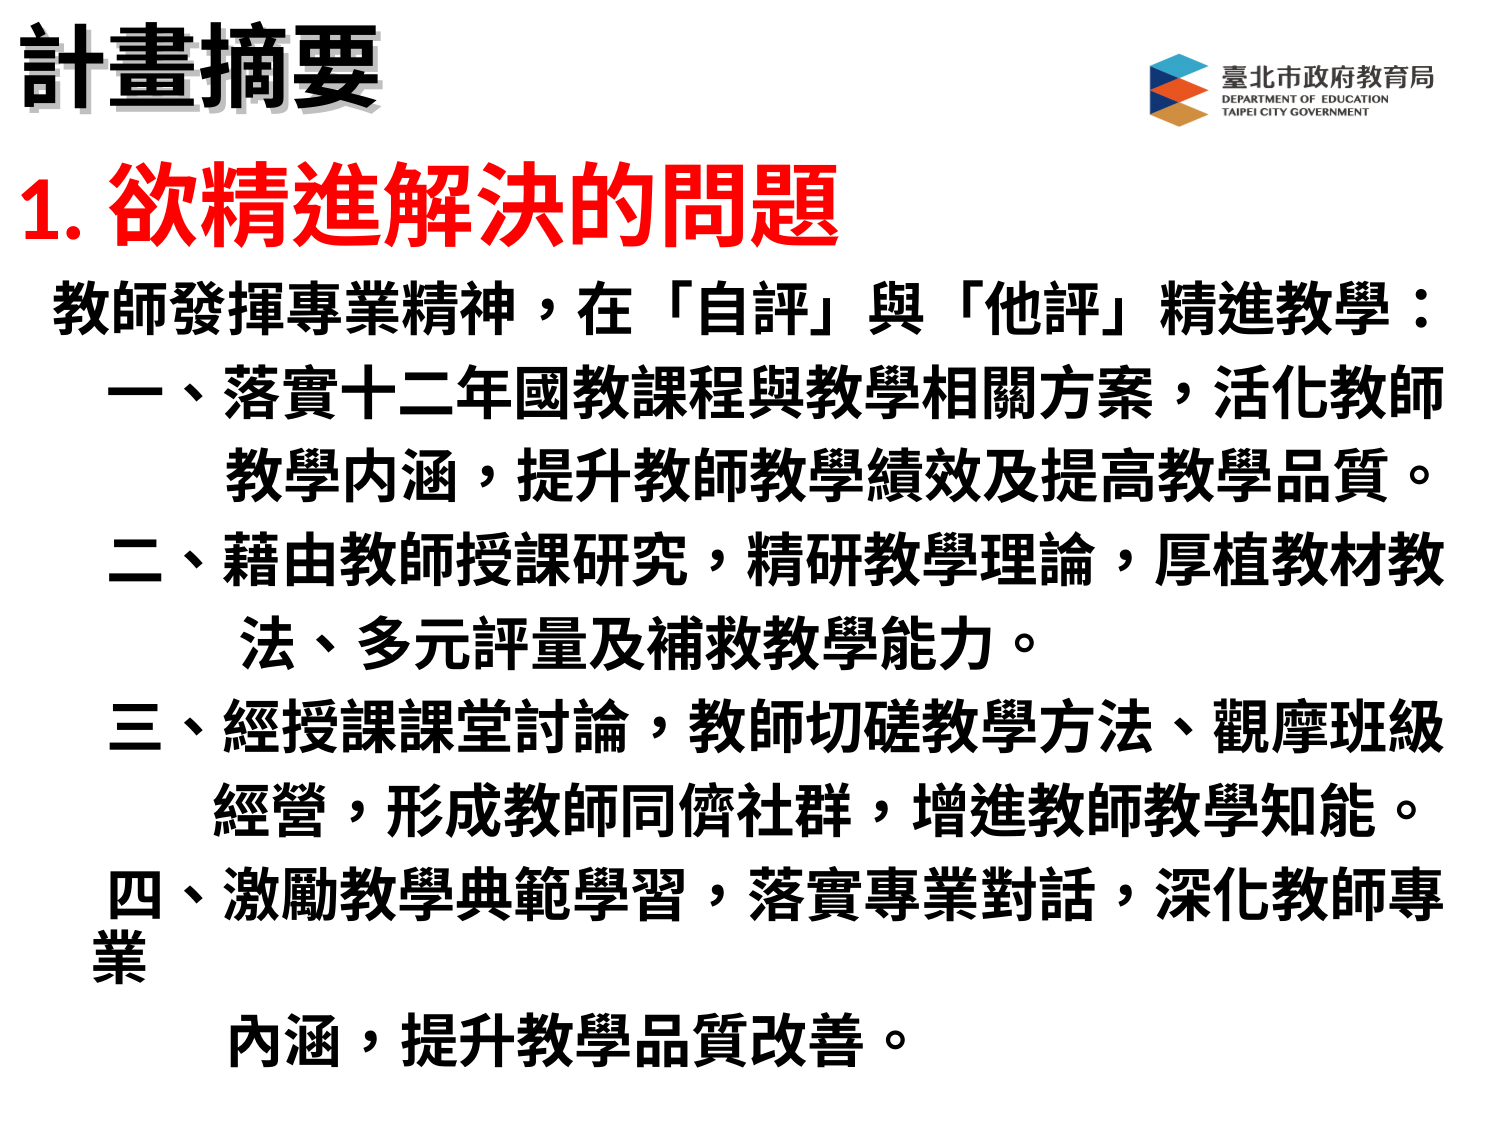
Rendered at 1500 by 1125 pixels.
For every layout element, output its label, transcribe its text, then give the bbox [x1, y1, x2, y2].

list 1.欲精進解決的問題 教師發揮專業精神，在「自評」與「他評」精進教學： 一、落實十二年國教課程與教學相關方案，活化教師 教學内涵，提升教師教學績效及提高教學品質。 二、藉由教師授課研究，精研教學理論，厚植教材教 法、多元評量及補救教學能力。 三、經授課課堂討論，教師切磋教學方法、觀摩班級 經營，形成教師同儕社群，增進教師教學知能。 四、激勵教學典範學習，落實專業對話，深化教師專業 內涵，提升教學品質改善。 [0, 152, 1500, 1125]
text_box 計畫摘要 [0, 2, 1500, 127]
